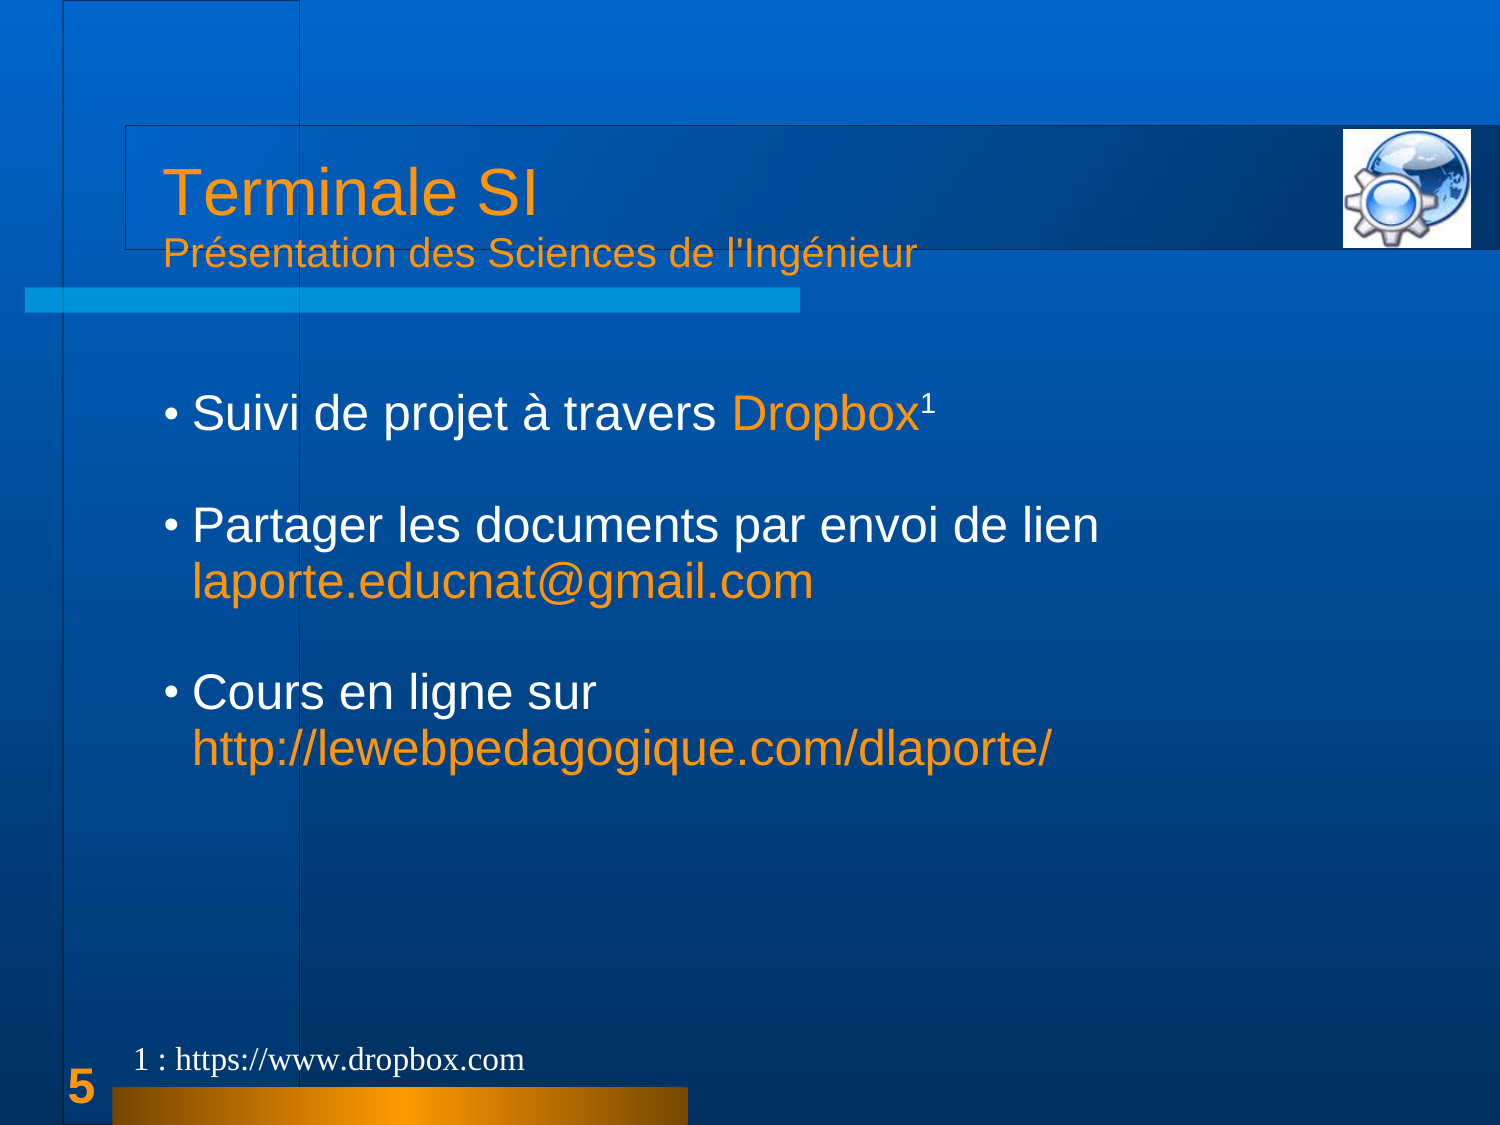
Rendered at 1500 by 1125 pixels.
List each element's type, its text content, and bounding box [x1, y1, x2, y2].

text_box 1 : https://www.dropbox.com [118, 1033, 1418, 1087]
text_box Suivi de projet à travers Dropbox1 Partager les documents par envoi de lien laporte.educnat@gmail.com Cours en ligne sur http://lewebpedagogique.com/dlaporte/ [147, 378, 1418, 900]
picture [1343, 129, 1471, 248]
